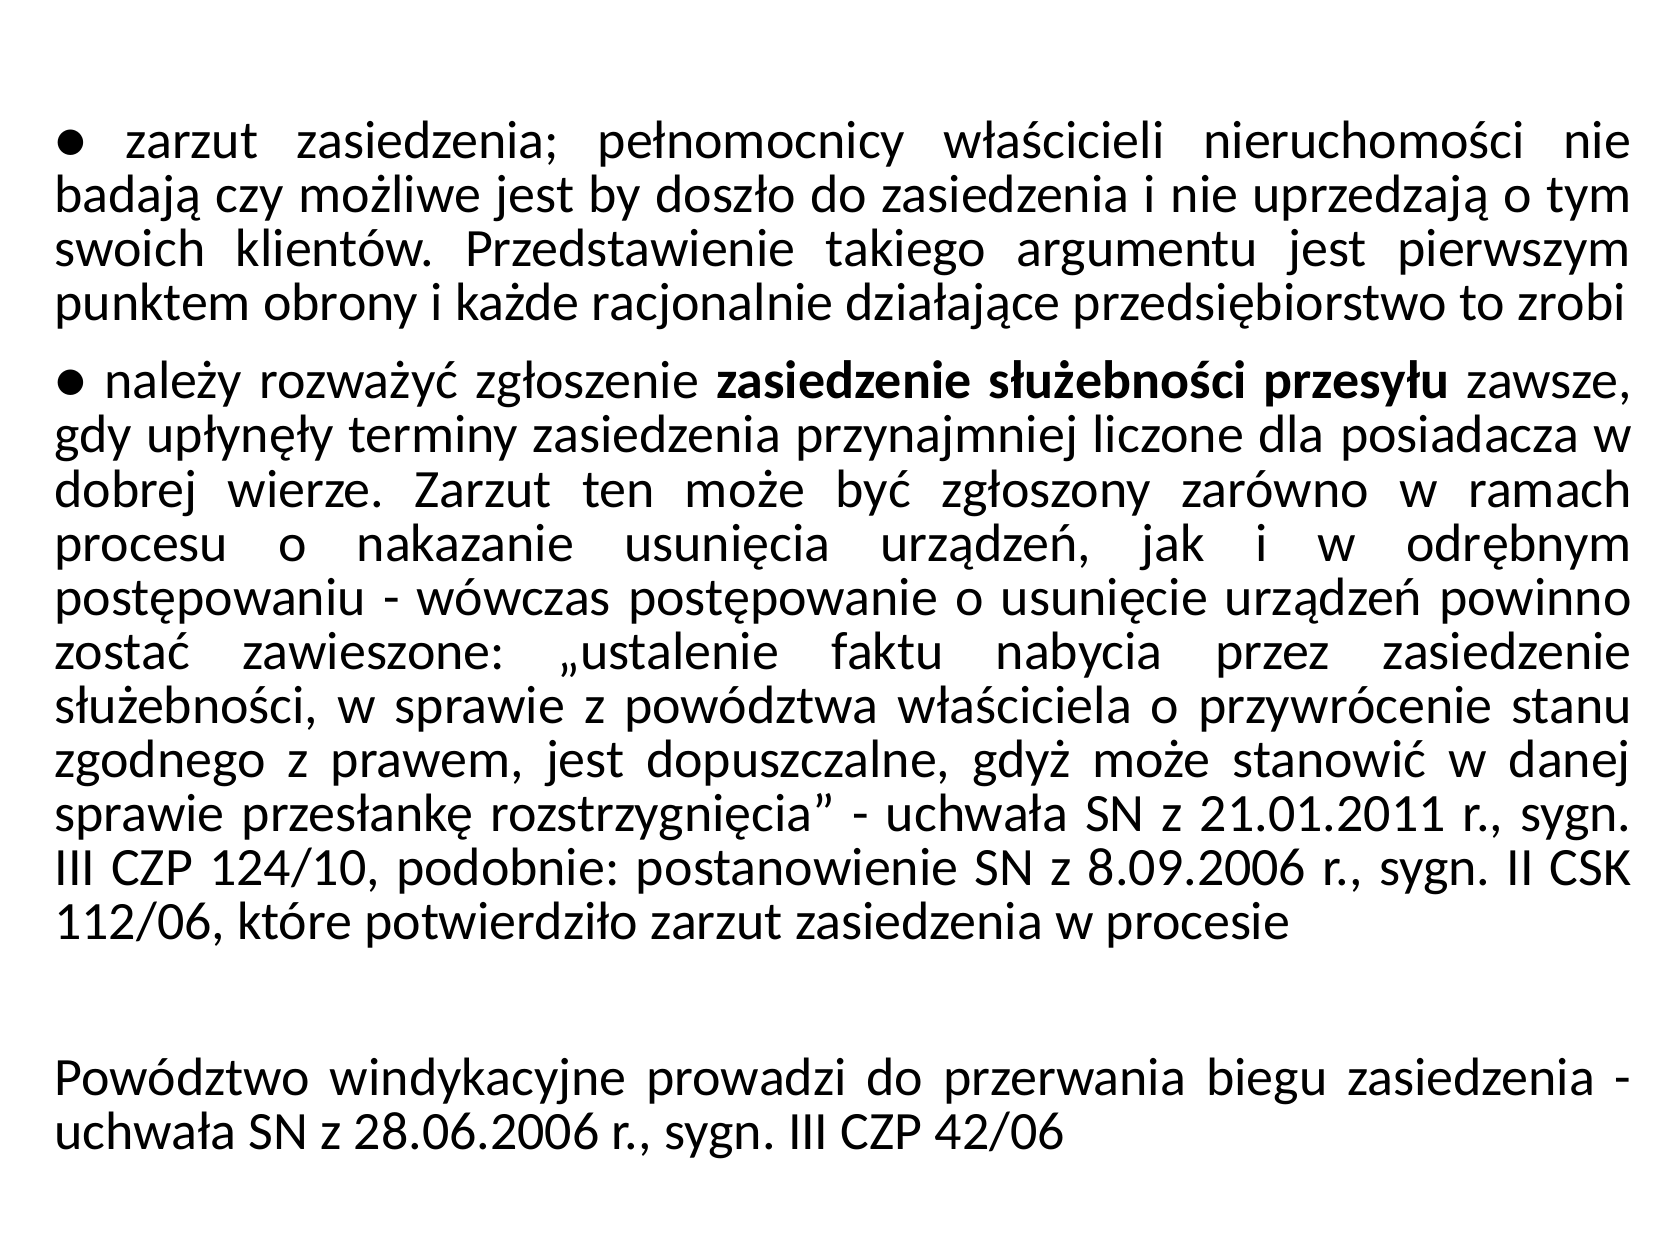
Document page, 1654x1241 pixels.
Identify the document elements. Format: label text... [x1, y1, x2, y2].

list ● zarzut zasiedzenia; pełnomocnicy właścicieli nieruchomości nie badają czy możliwe jest by doszło do zasiedzenia i nie uprzedzają o tym swoich klientów. Przedstawienie takiego argumentu jest pierwszym punktem obrony i każde racjonalnie działające przedsiębiorstwo to zrobi ● należy rozważyć zgłoszenie zasiedzenie służebności przesyłu zawsze, gdy upłynęły terminy zasiedzenia przynajmniej liczone dla posiadacza w dobrej wierze. Zarzut ten może być zgłoszony zarówno w ramach procesu o nakazanie usunięcia urządzeń, jak i w odrębnym postępowaniu - wówczas postępowanie o usunięcie urządzeń powinno zostać zawieszone: „ustalenie faktu nabycia przez zasiedzenie służebności, w sprawie z powództwa właściciela o przywrócenie stanu zgodnego z prawem, jest dopuszczalne, gdyż może stanowić w danej sprawie przesłankę rozstrzygnięcia” - uchwała SN z 21.01.2011 r., sygn. III CZP 124/10, podobnie: postanowienie SN z 8.09.2006 r., sygn. II CSK 112/06, które potwierdziło zarzut zasiedzenia w procesie Powództwo windykacyjne prowadzi do przerwania biegu zasiedzenia - uchwała SN z 28.06.2006 r., sygn. III CZP 42/06 [54, 39, 1632, 1203]
